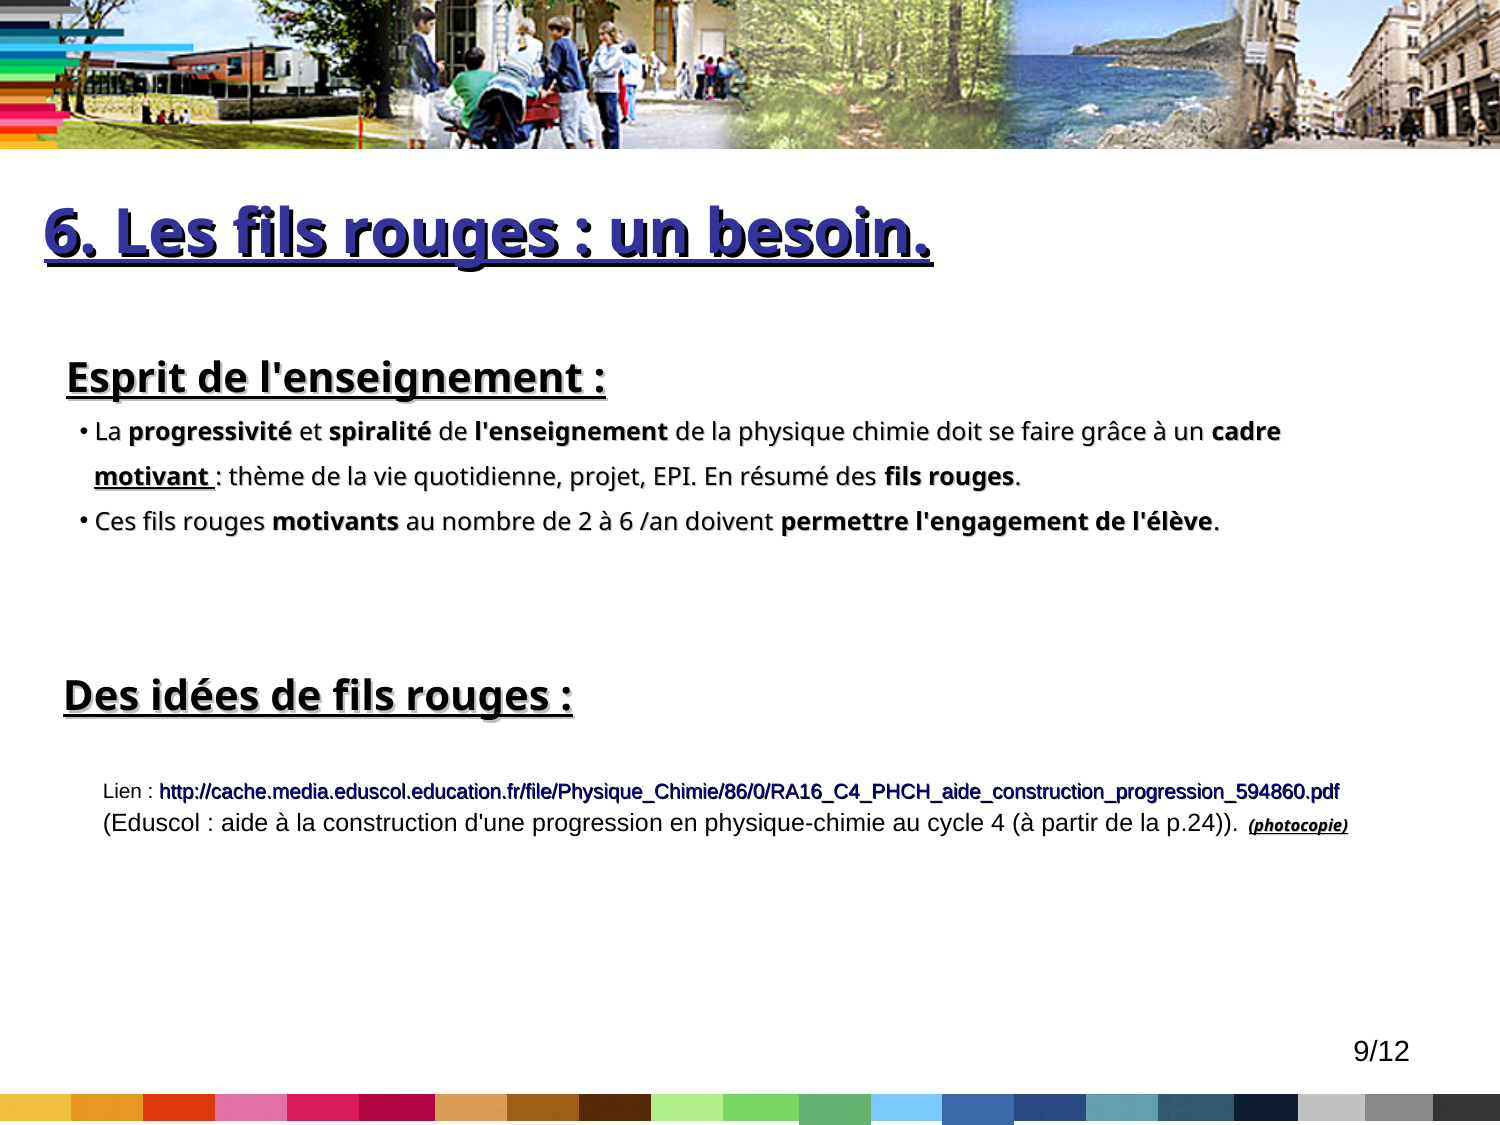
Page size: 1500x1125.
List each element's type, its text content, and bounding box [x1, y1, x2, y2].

picture [0, 0, 1500, 149]
text_box Des idées de fils rouges : Lien : http://cache.media.eduscol.education.fr/file/Physique_Chimie/86/0/RA16_C4_PHCH_aide_construction_progression_594860.pdf (Eduscol : aide à la construction d'une progression en physique-chimie au cycle 4 (à partir de la p.24)). (photocopie) [29, 636, 1500, 912]
text_box <numéro>/12 [1074, 1024, 1426, 1103]
text_box Esprit de l'enseignement : La progressivité et spiralité de l'enseignement de la physique chimie doit se faire grâce à un cadre motivant : thème de la vie quotidienne, projet, EPI. En résumé des fils rouges. Ces fils rouges motivants au nombre de 2 à 6 /an doivent permettre l'engagement de l'élève. [15, 318, 1430, 543]
text_box 6. Les fils rouges : un besoin. [0, 183, 1500, 275]
picture [0, 1094, 1500, 1125]
